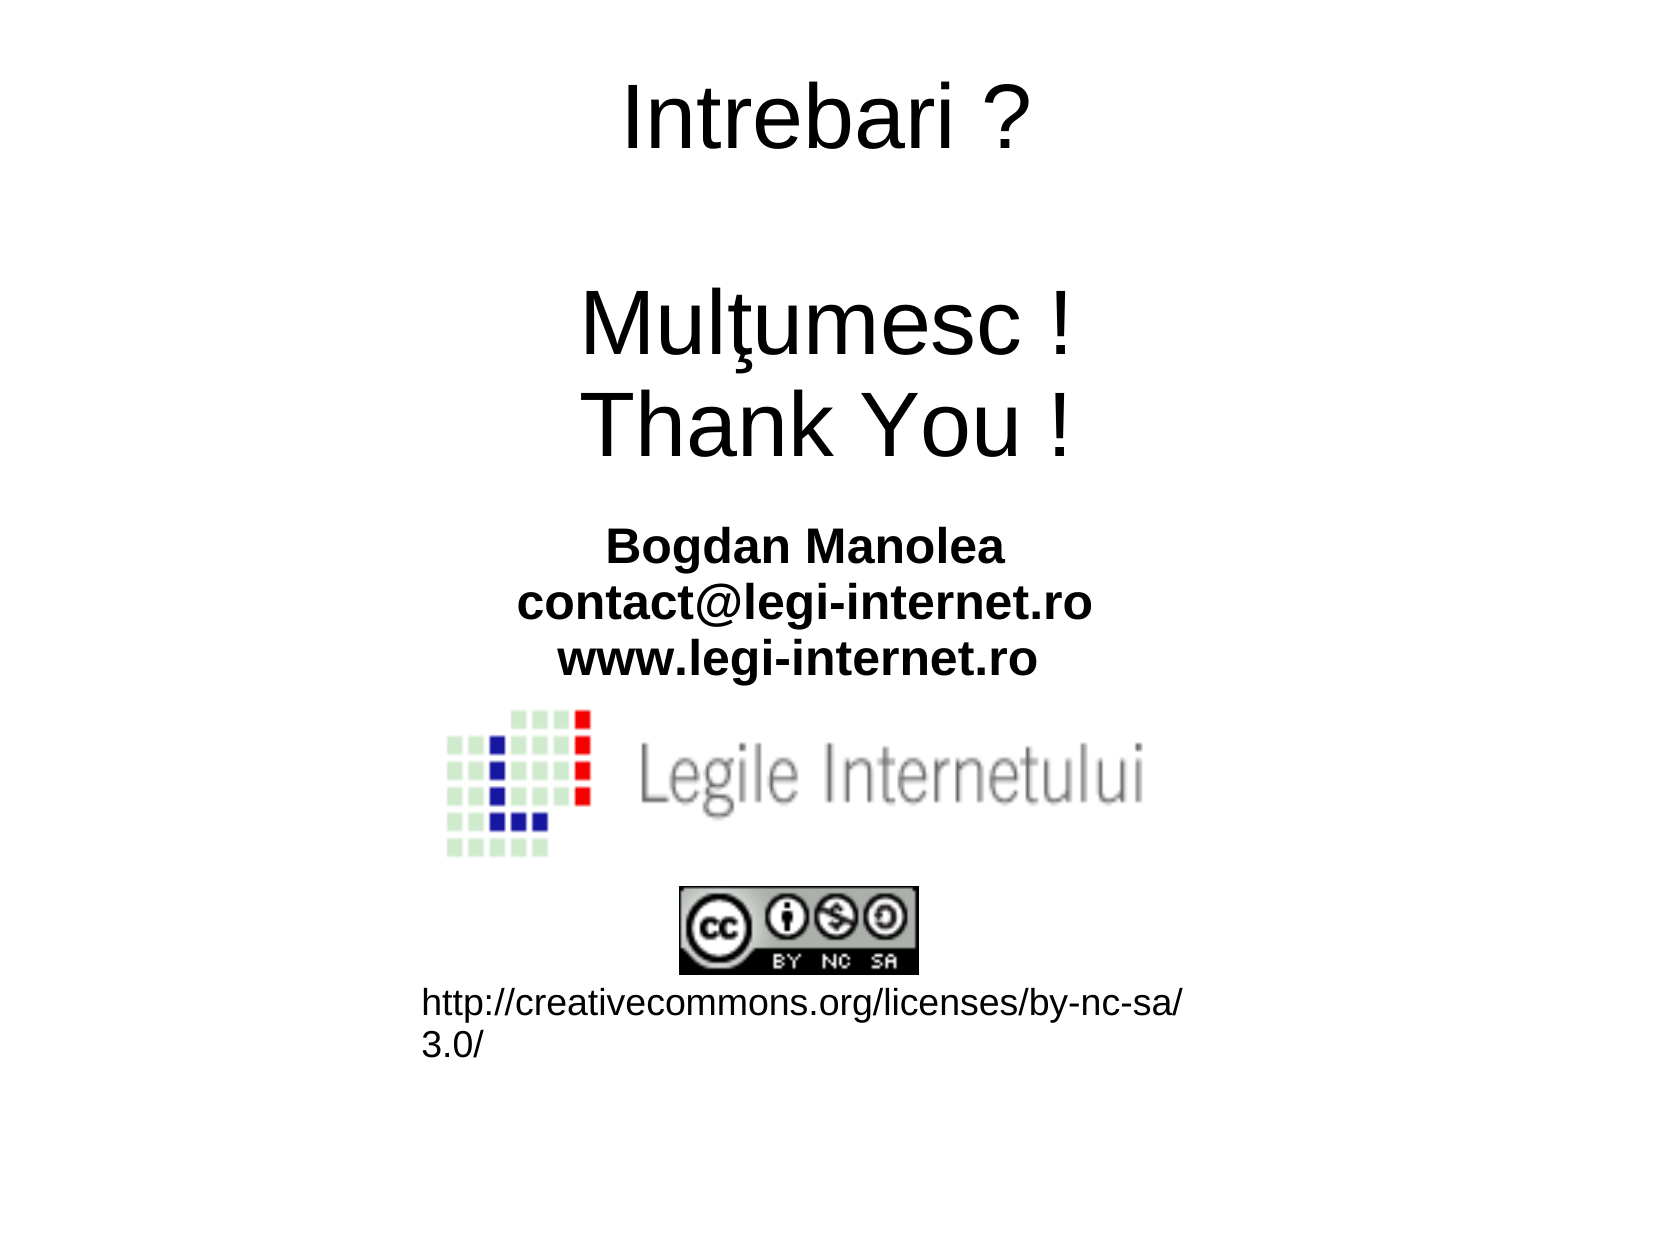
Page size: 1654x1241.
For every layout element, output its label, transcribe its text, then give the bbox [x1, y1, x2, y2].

text_box http://creativecommons.org/licenses/by-nc-sa/3.0/ [406, 974, 1261, 1032]
text_box Bogdan Manolea contact@legi-internet.ro www.legi-internet.ro [501, 511, 1109, 690]
title Intrebari ? Mulţumesc ! Thank You ! [82, 66, 1571, 477]
picture [679, 886, 919, 975]
picture [442, 690, 1152, 869]
